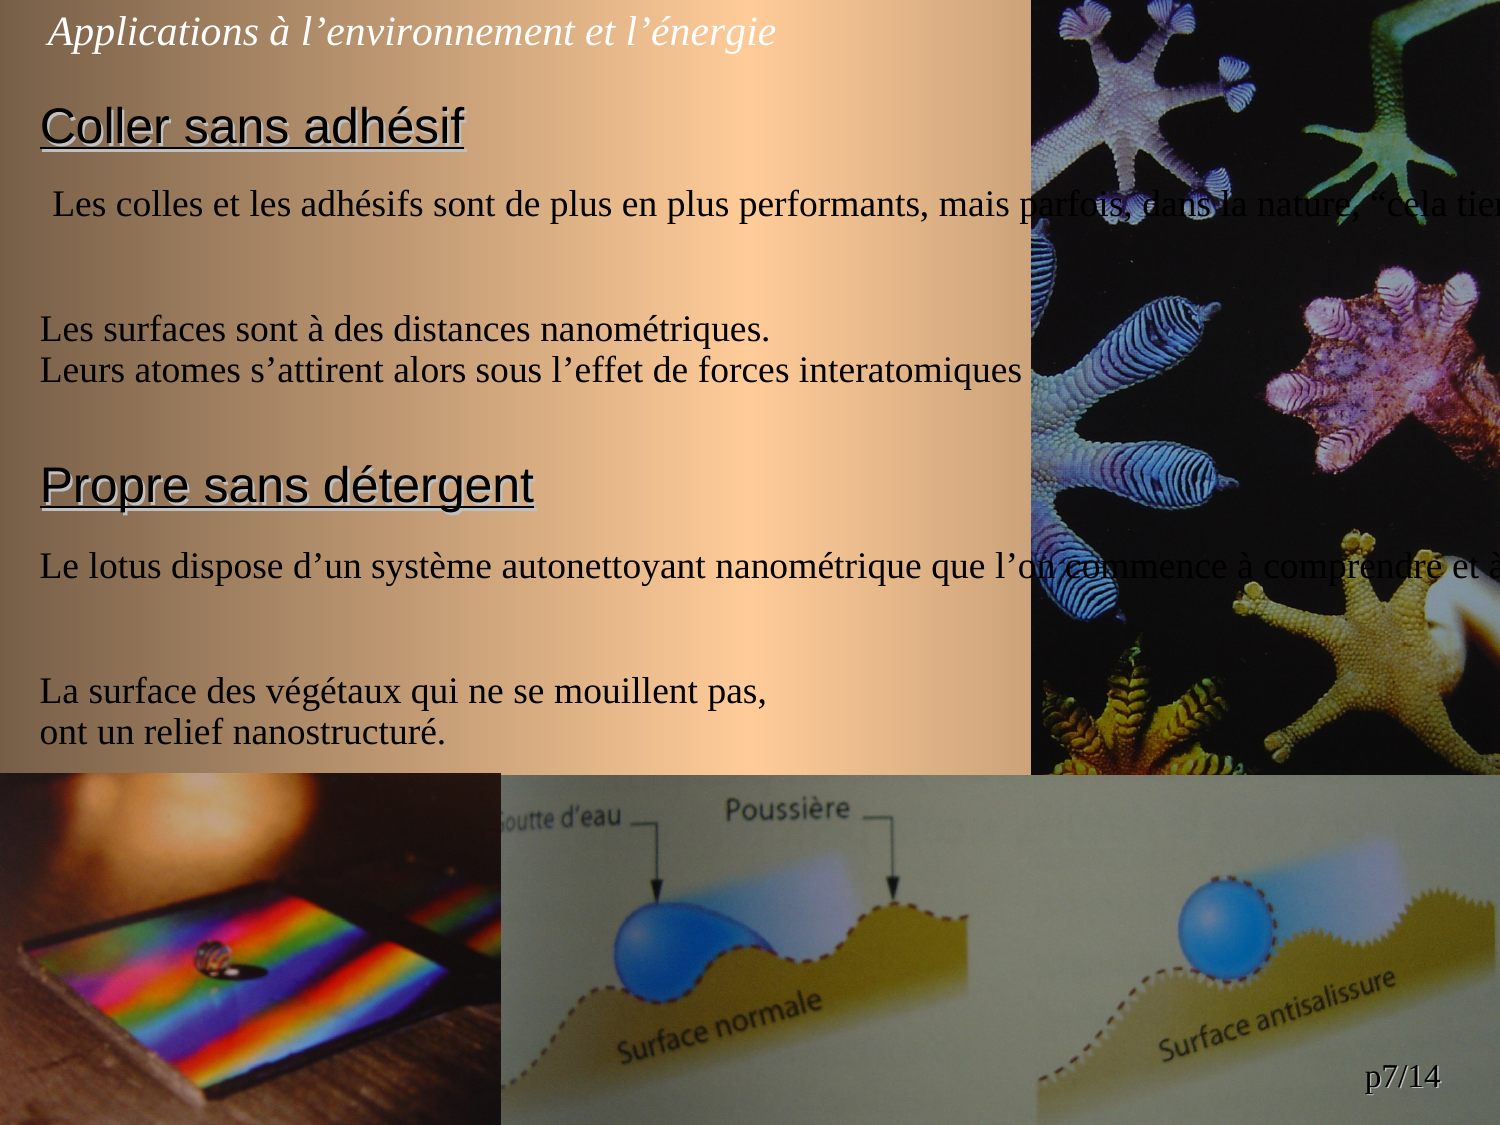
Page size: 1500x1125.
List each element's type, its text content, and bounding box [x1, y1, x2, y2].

text_box La surface des végétaux qui ne se mouillent pas, ont un relief nanostructuré. [24, 662, 935, 761]
text_box Les colles et les adhésifs sont de plus en plus performants, mais parfois, dans la nature, “cela tient tout seul”. [37, 174, 1500, 232]
picture [1031, 232, 1500, 537]
text_box Les surfaces sont à des distances nanométriques. Leurs atomes s’attirent alors sous l’effet de forces interatomiques [24, 299, 1039, 441]
title Applications à l’environnement et l’énergie [0, 0, 826, 89]
picture [0, 595, 1500, 1125]
text_box p7/14 [1349, 1050, 1456, 1103]
picture [1031, 0, 1500, 174]
text_box Coller sans adhésif [24, 90, 480, 163]
text_box Le lotus dispose d’un système autonettoyant nanométrique que l’on commence à comprendre et à copier [24, 537, 1500, 595]
text_box Propre sans détergent [24, 449, 550, 522]
